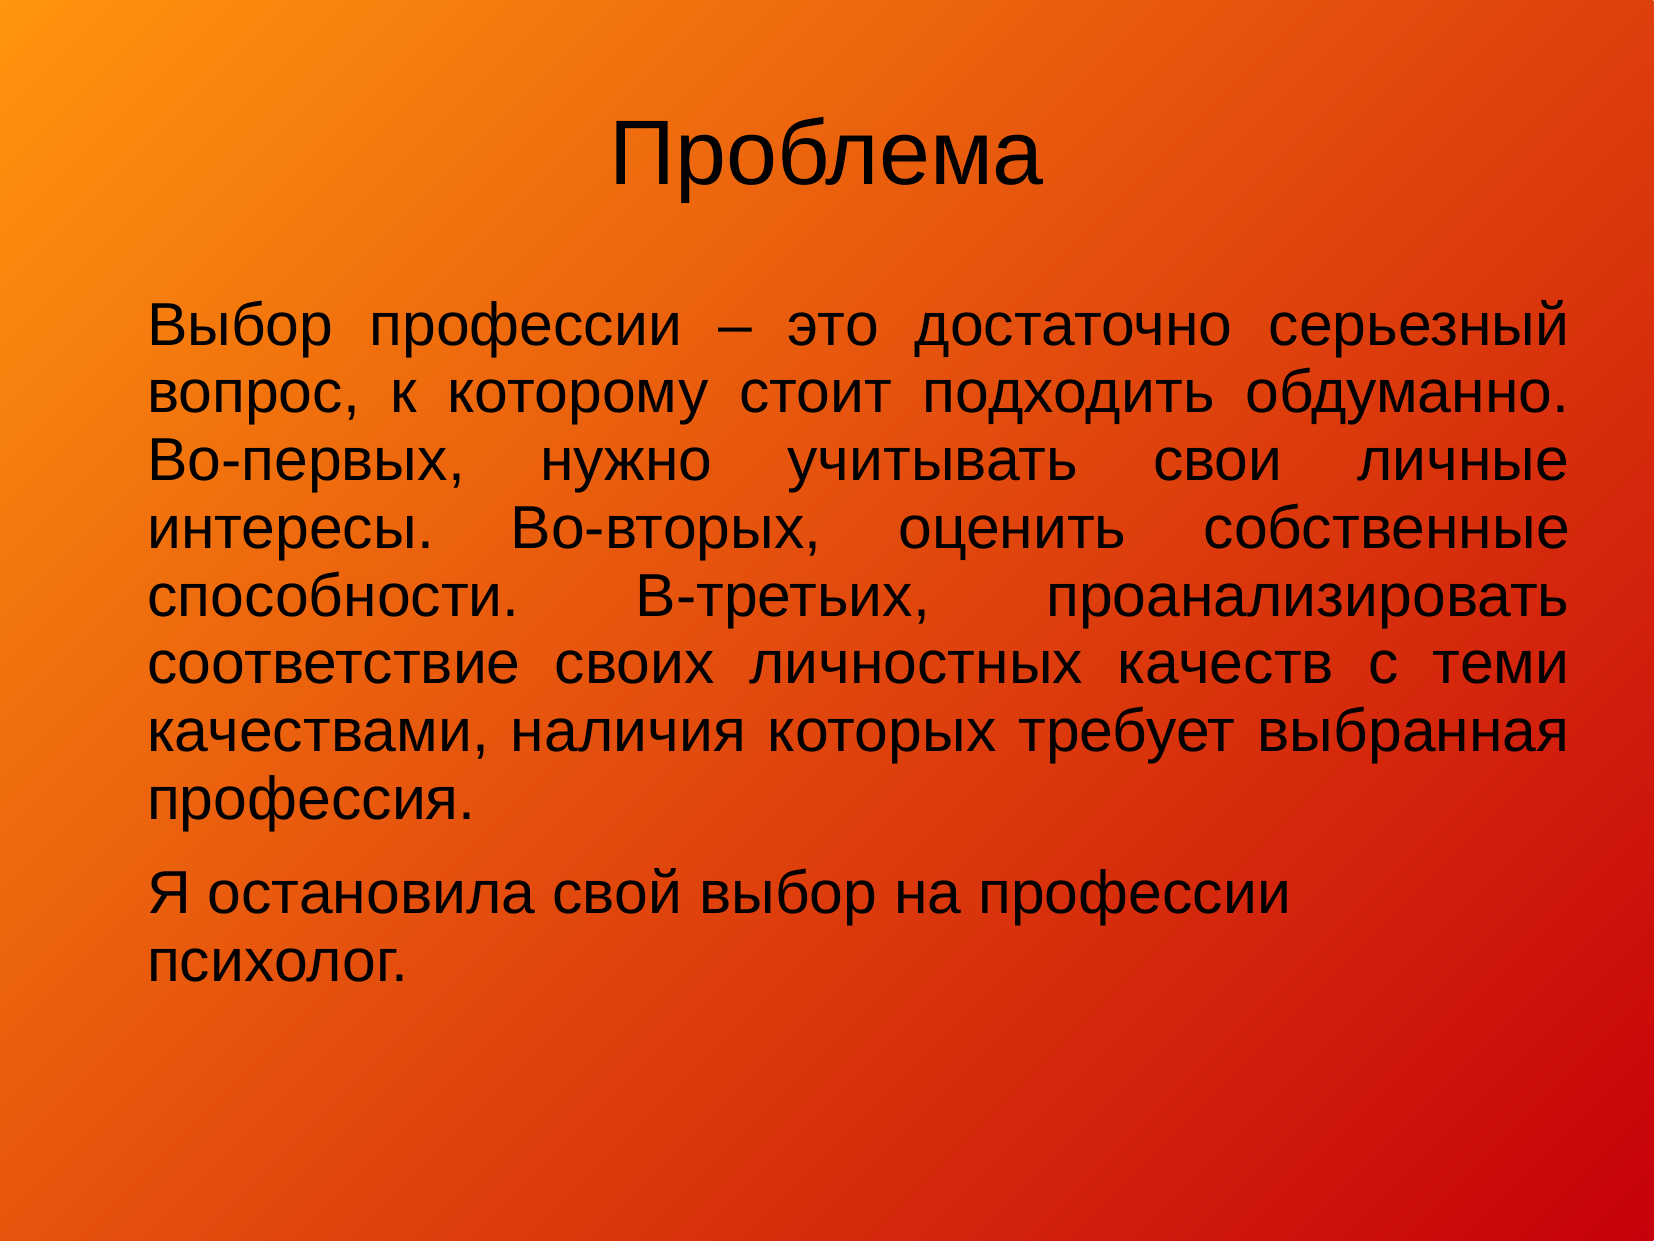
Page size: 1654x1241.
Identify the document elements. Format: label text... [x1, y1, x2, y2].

title Проблема [82, 49, 1571, 257]
list Выбор профессии – это достаточно серьезный вопрос, к которому стоит подходить обдуманно. Во-первых, нужно учитывать свои личные интересы. Во-вторых, оценить собственные способности. В-третьих, проанализировать соответствие своих личностных качеств с теми качествами, наличия которых требует выбранная профессия. Я остановила свой выбор на профессии психолог. [82, 290, 1571, 1010]
